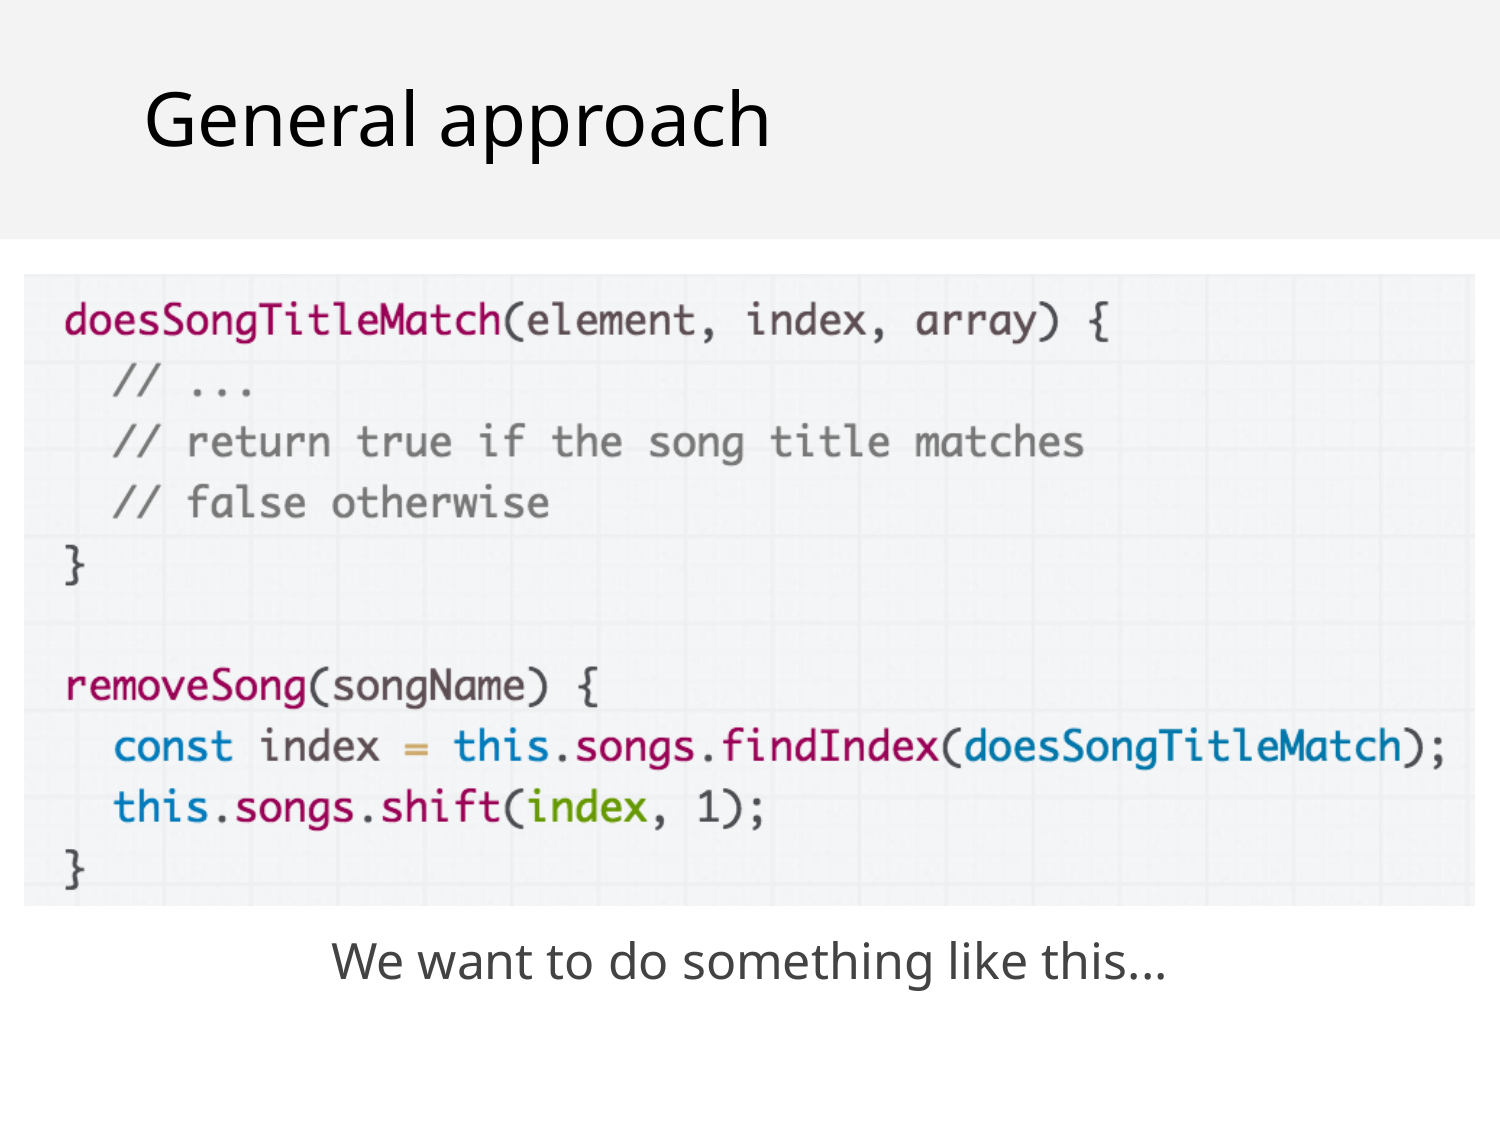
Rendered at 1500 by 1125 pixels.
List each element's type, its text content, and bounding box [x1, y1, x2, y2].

title General approach [128, 56, 1372, 183]
picture [24, 274, 1475, 906]
list We want to do something like this... [122, 906, 1378, 1013]
